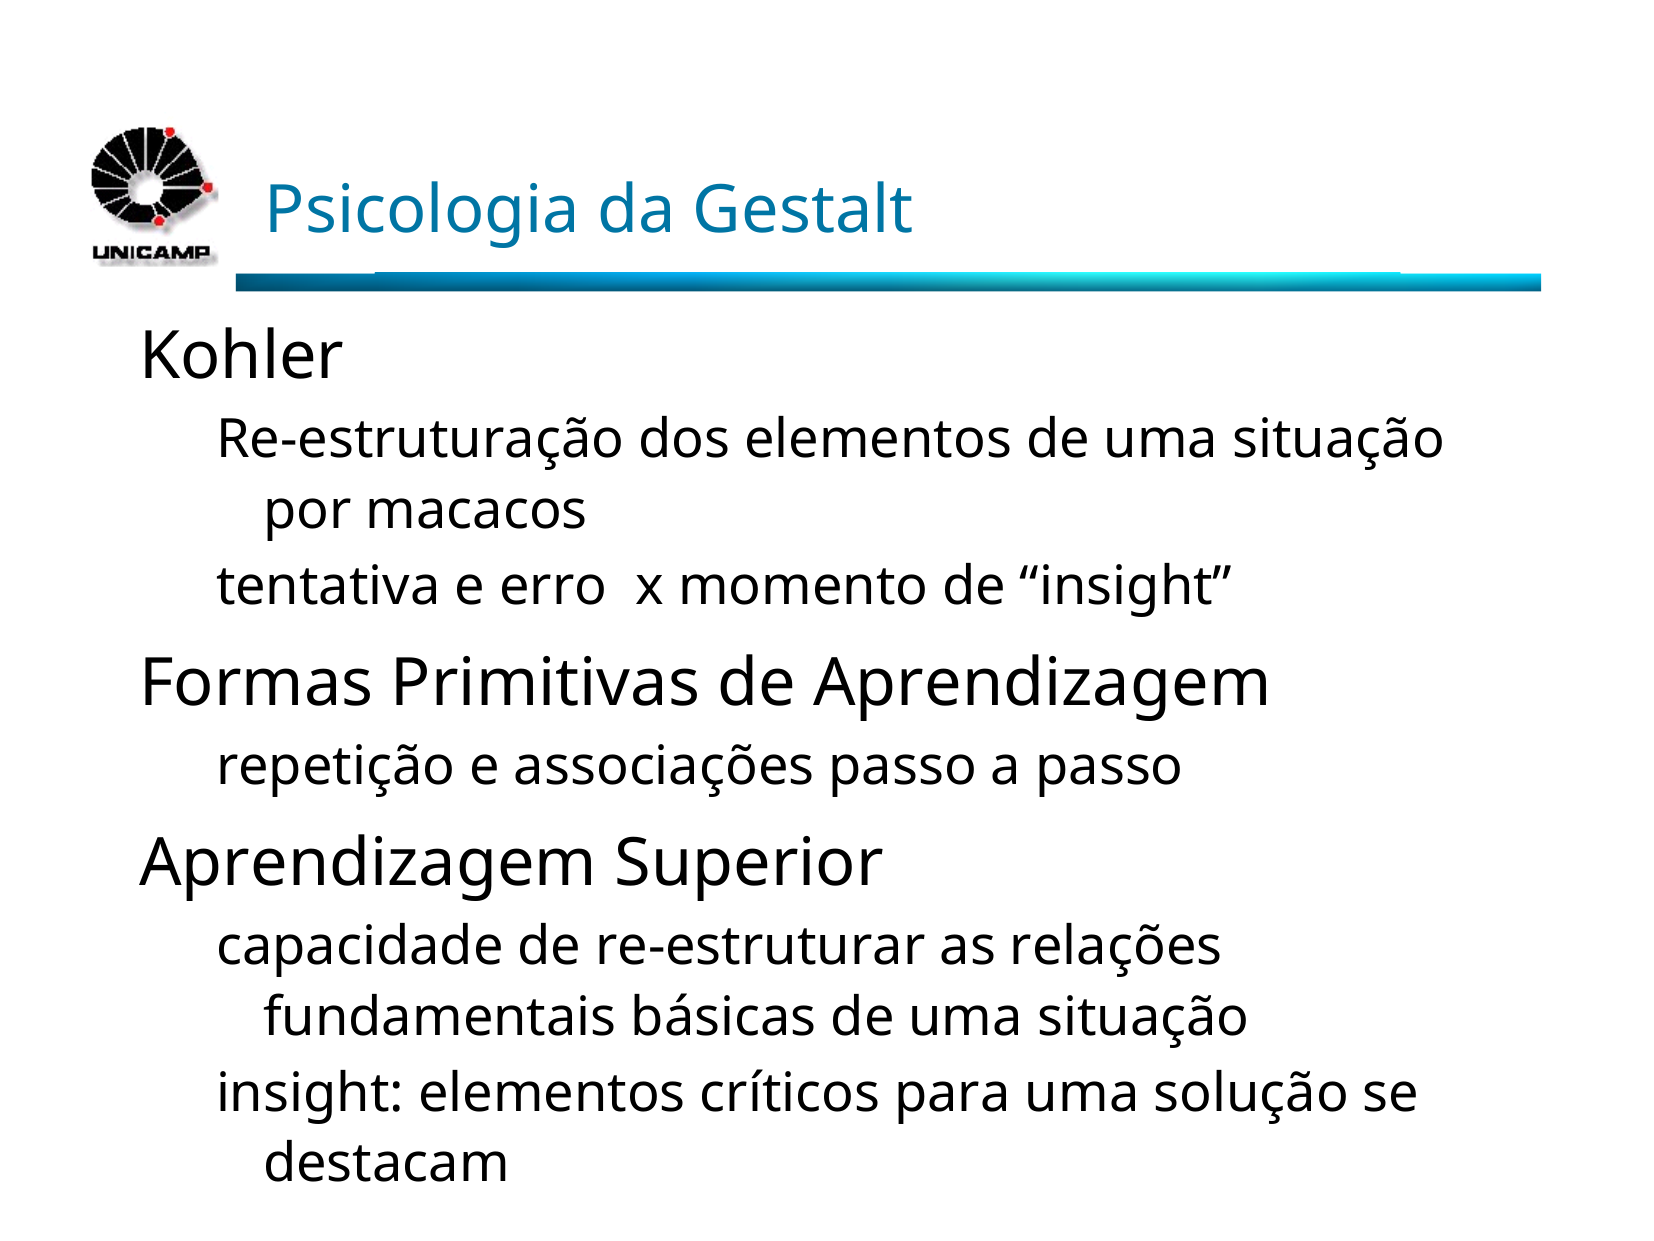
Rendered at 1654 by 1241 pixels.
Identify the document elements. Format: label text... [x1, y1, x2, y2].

title Psicologia da Gestalt [264, 42, 1534, 250]
list Kohler Re-estruturação dos elementos de uma situação por macacos tentativa e erro x momento de “insight” Formas Primitivas de Aprendizagem repetição e associações passo a passo Aprendizagem Superior capacidade de re-estruturar as relações fundamentais básicas de uma situação insight: elementos críticos para uma solução se destacam [121, 309, 1534, 1182]
picture [125, 272, 1654, 295]
